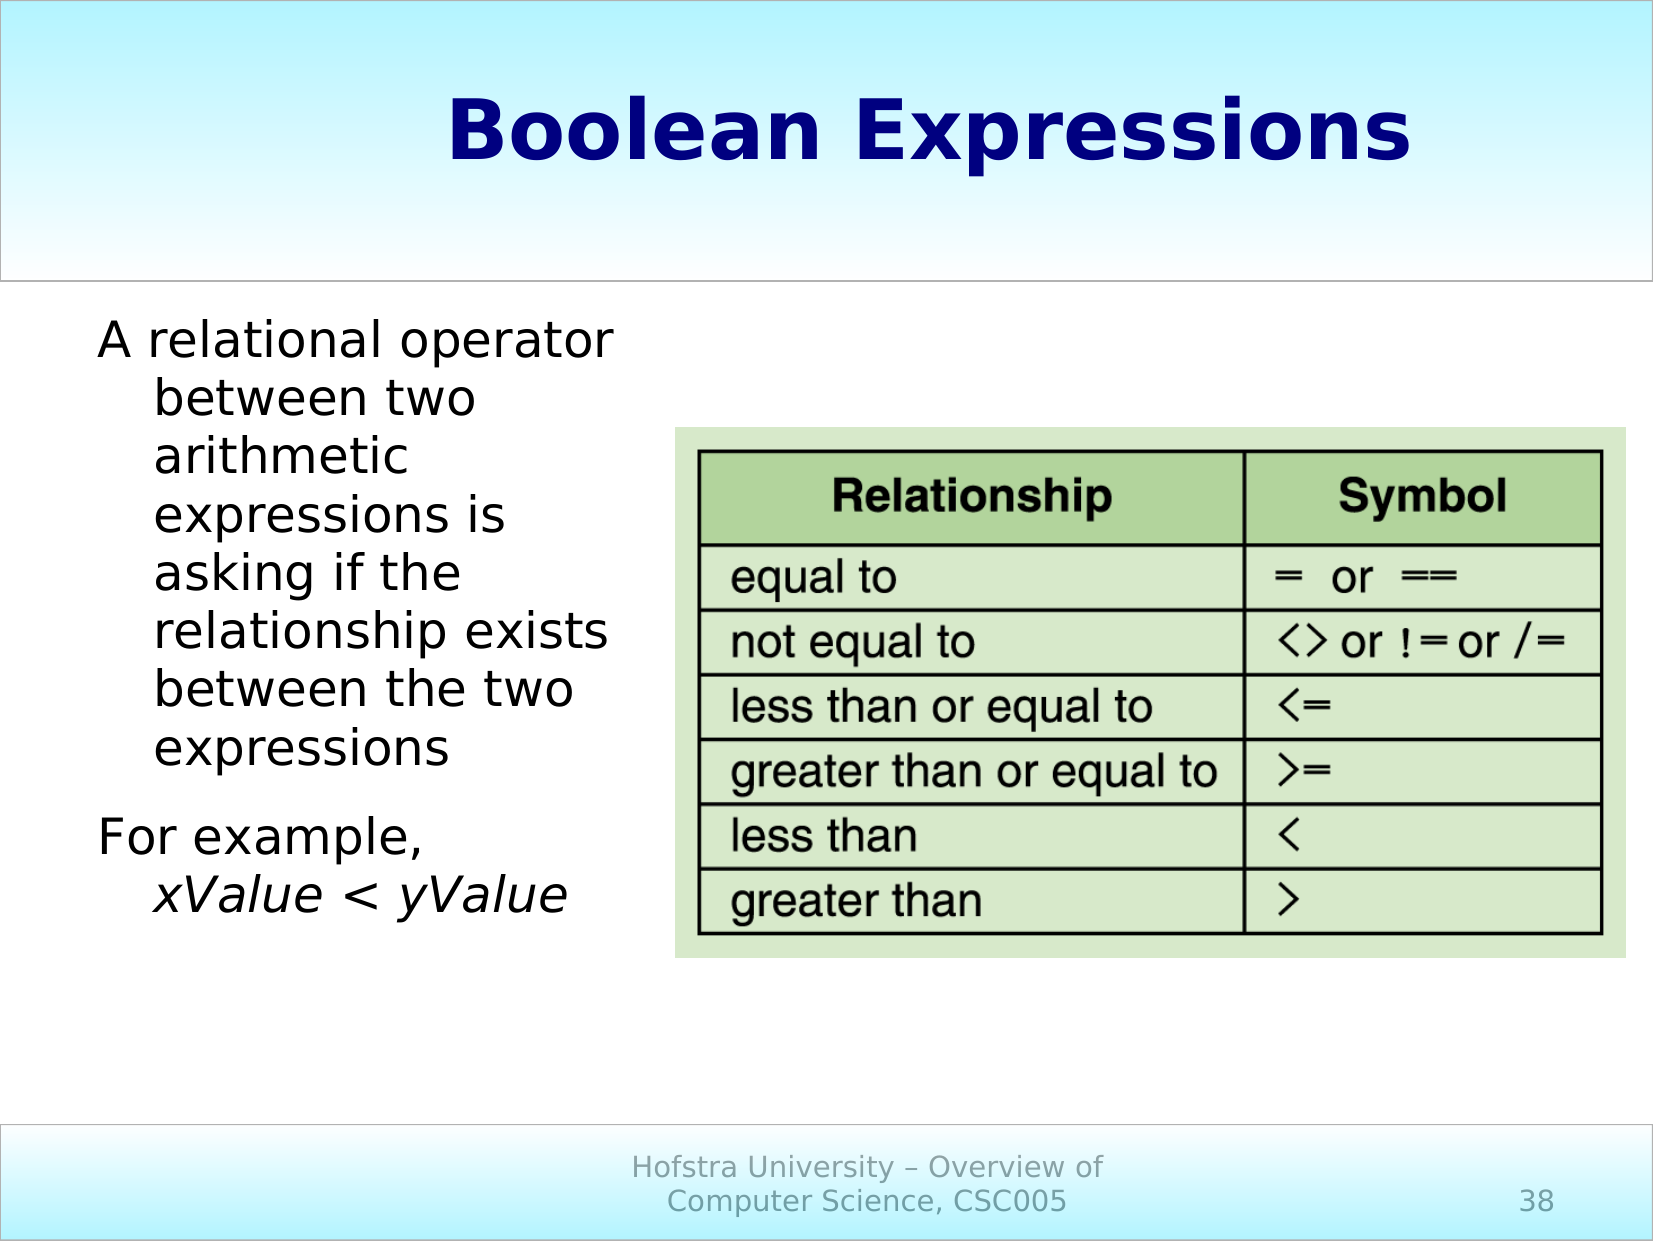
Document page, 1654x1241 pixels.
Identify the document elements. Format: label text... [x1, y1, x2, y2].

picture [675, 427, 1626, 958]
title Boolean Expressions [247, 27, 1612, 235]
list A relational operator between two arithmetic expressions is asking if the relationship exists between the two expressions For example, xValue < yValue [82, 303, 675, 1131]
